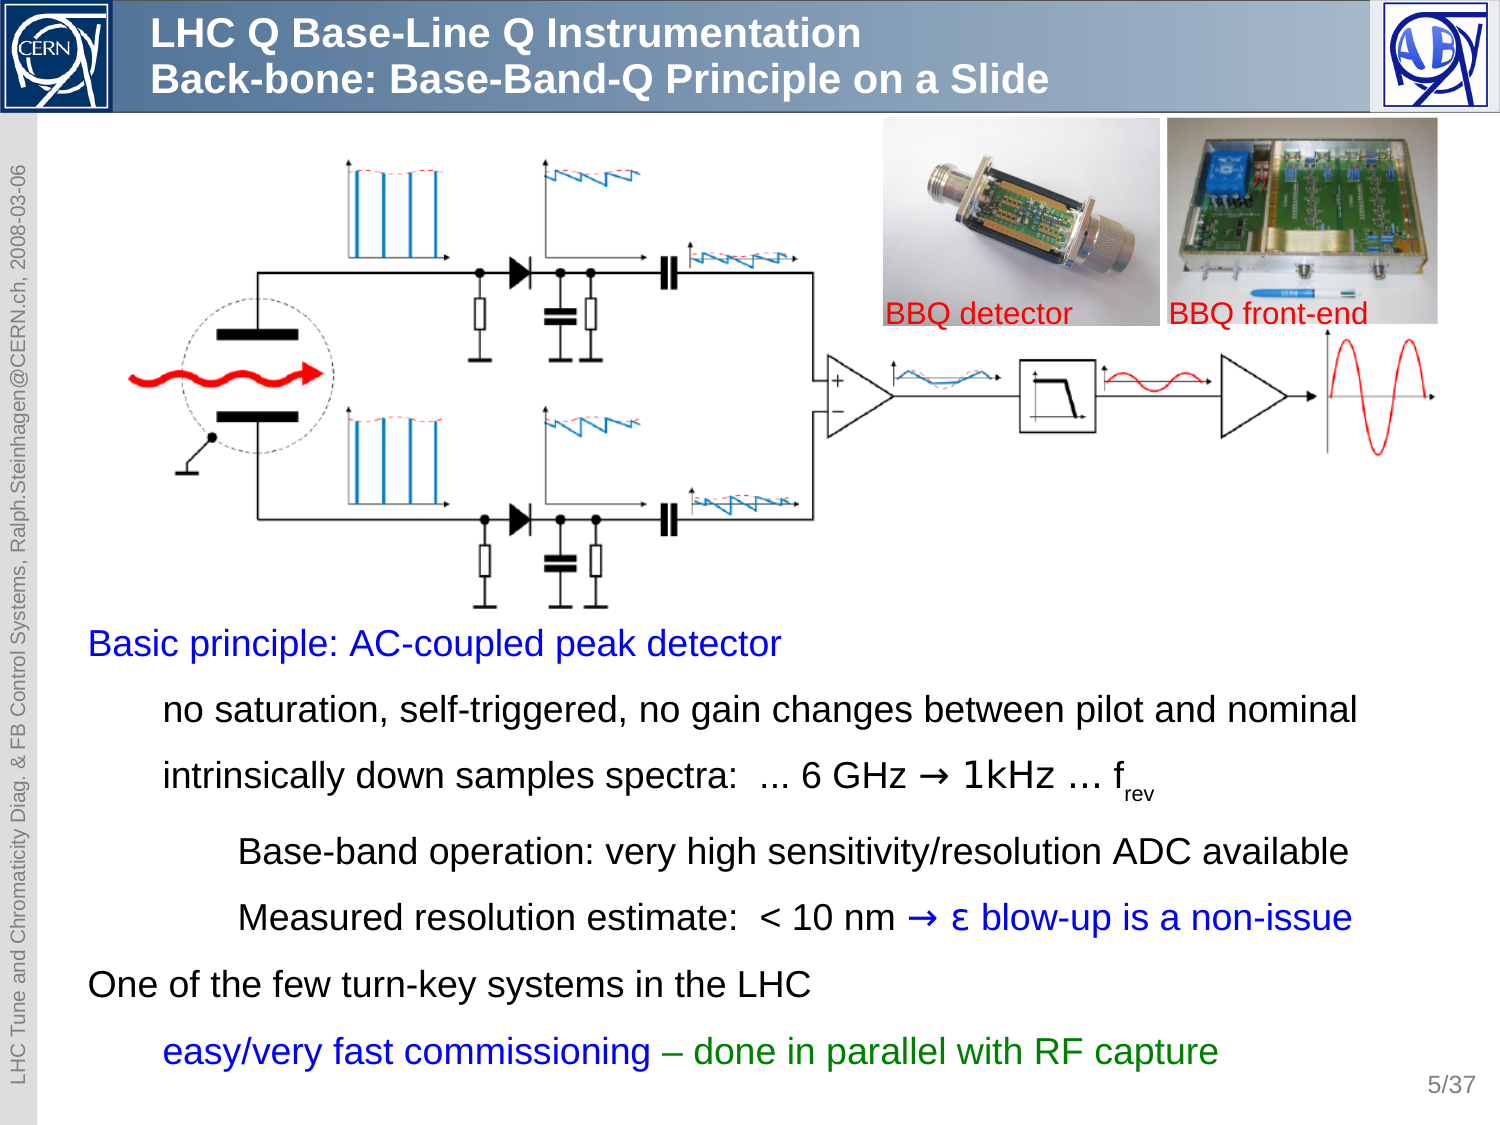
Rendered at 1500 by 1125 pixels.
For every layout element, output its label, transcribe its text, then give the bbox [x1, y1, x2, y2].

picture [1382, 1, 1489, 108]
title LHC Q Base-Line Q Instrumentation Back-bone: Base-Band-Q Principle on a Slide [150, 2, 1201, 111]
text_box BBQ detector [870, 289, 1089, 344]
list Basic principle: AC-coupled peak detector no saturation, self-triggered, no gain changes between pilot and nominal intrinsically down samples spectra: ... 6 GHz → 1kHz ... frev Base-band operation: very high sensitivity/resolution ADC available Measured resolution estimate: < 10 nm → ε blow-up is a non-issue One of the few turn-key systems in the LHC easy/very fast commissioning – done in parallel with RF capture [87, 620, 1438, 1095]
picture [0, 0, 1452, 617]
text_box BBQ front-end [1153, 289, 1385, 344]
